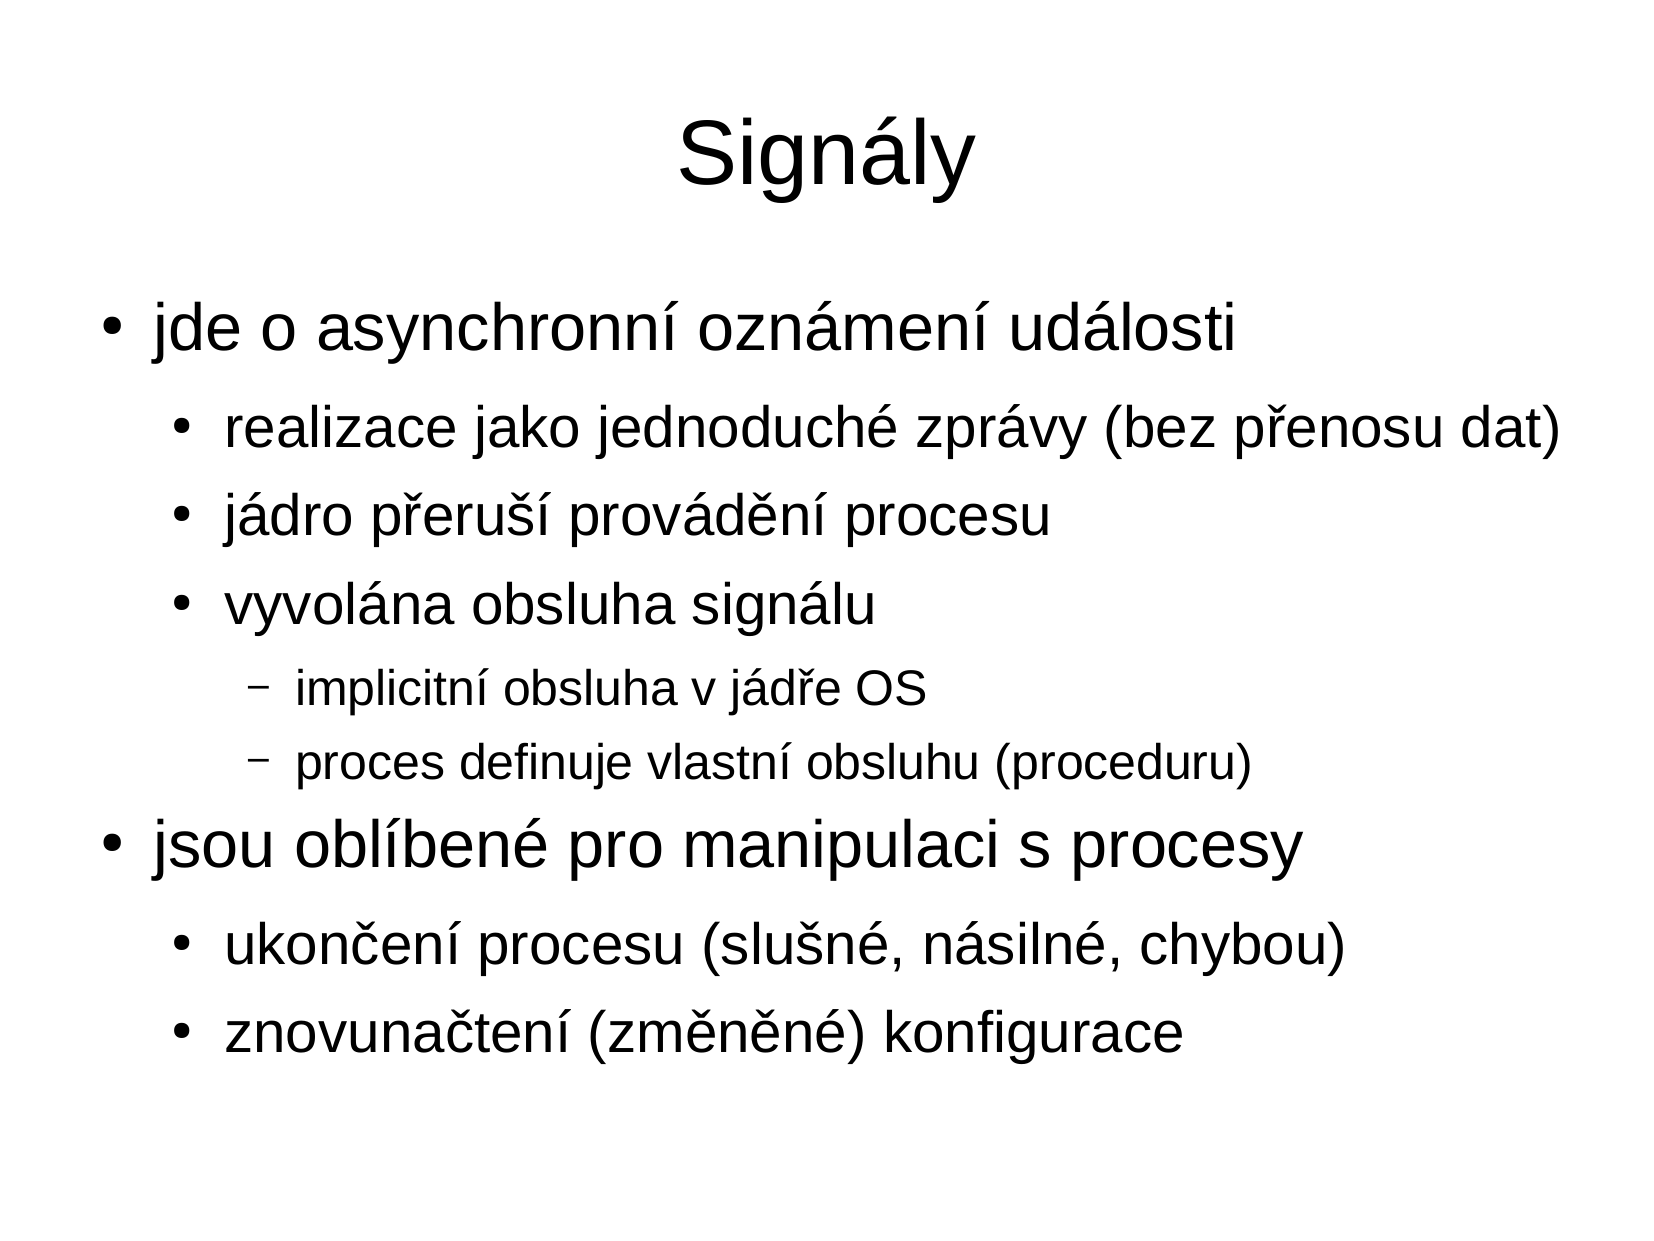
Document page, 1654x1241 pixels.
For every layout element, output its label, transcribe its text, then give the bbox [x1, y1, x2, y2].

list jde o asynchronní oznámení události realizace jako jednoduché zprávy (bez přenosu dat) jádro přeruší provádění procesu vyvolána obsluha signálu implicitní obsluha v jádře OS proces definuje vlastní obsluhu (proceduru) jsou oblíbené pro manipulaci s procesy ukončení procesu (slušné, násilné, chybou) znovunačtení (změněné) konfigurace [82, 290, 1571, 1094]
title Signály [82, 56, 1571, 250]
